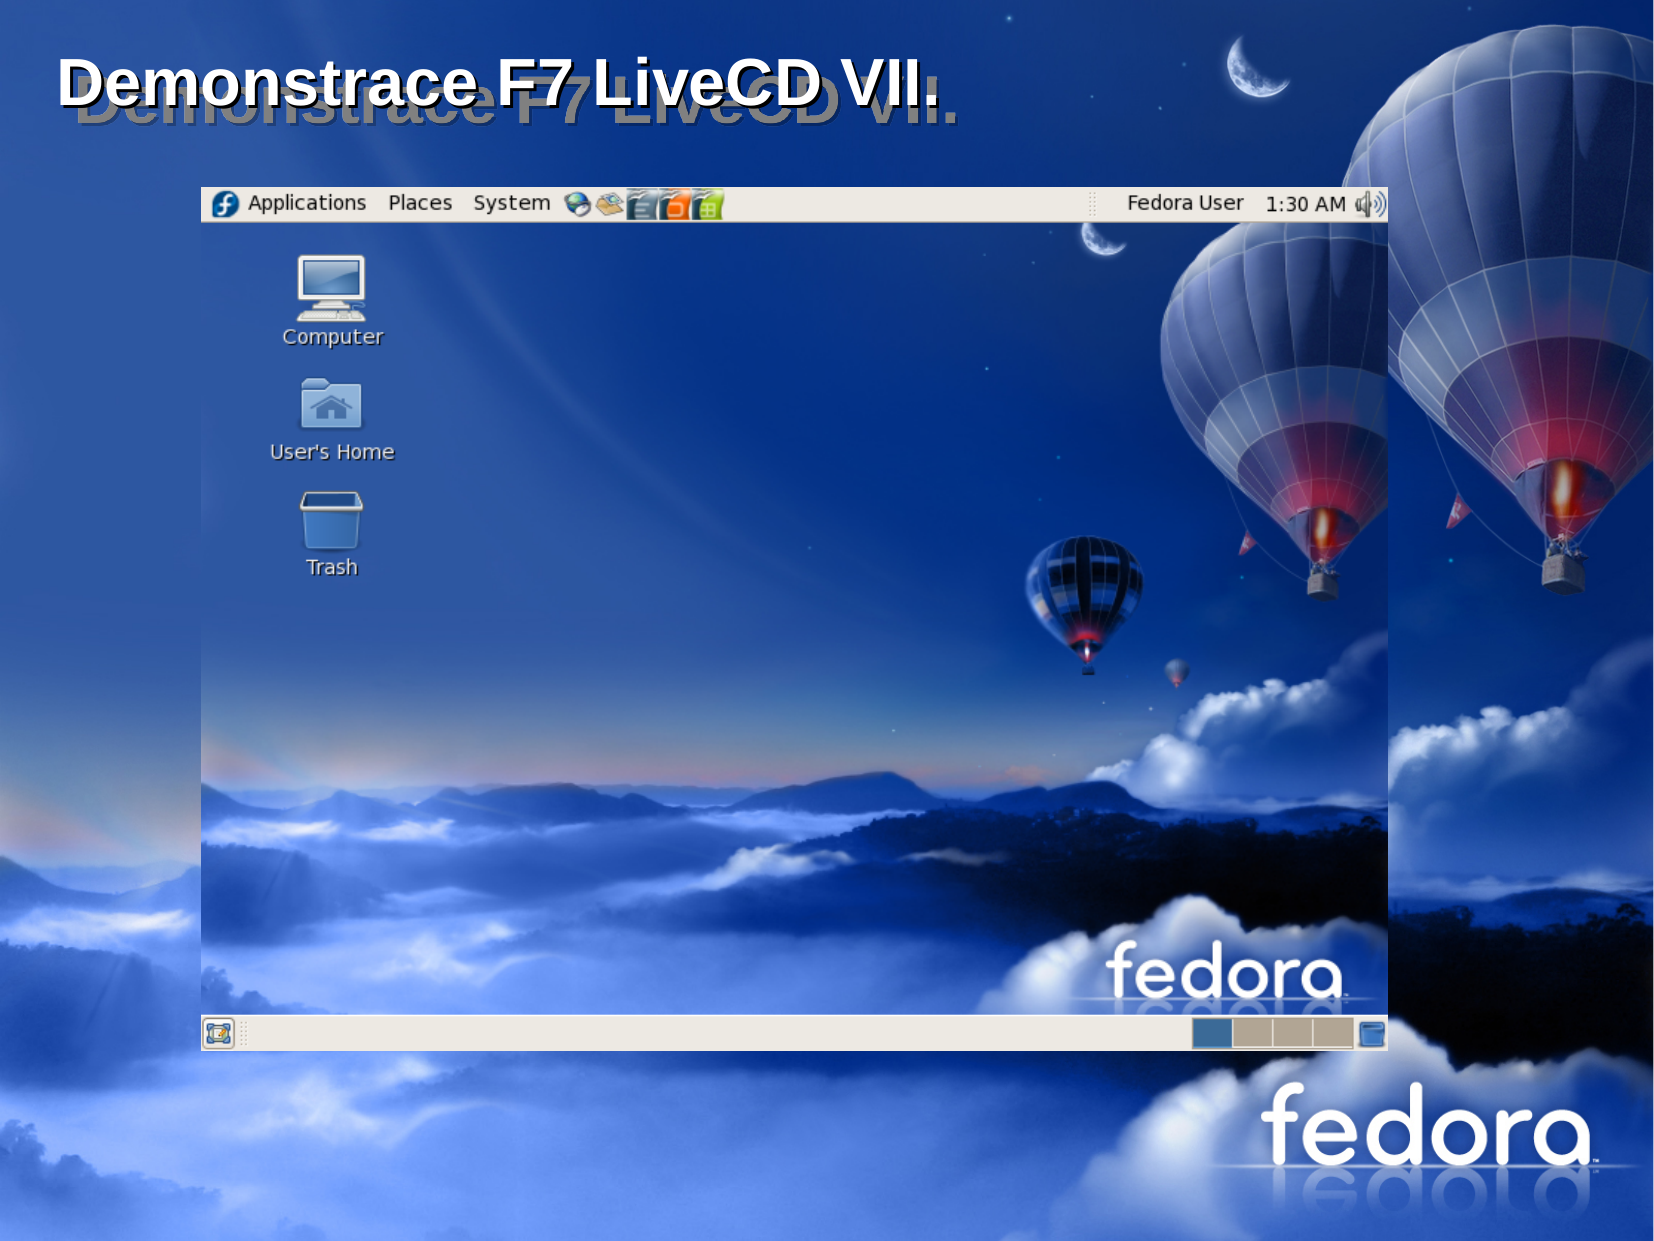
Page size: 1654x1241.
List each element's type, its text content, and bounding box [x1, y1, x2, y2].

text_box Demonstrace F7 LiveCD VII. [41, 37, 1613, 154]
picture [0, 0, 1654, 1241]
